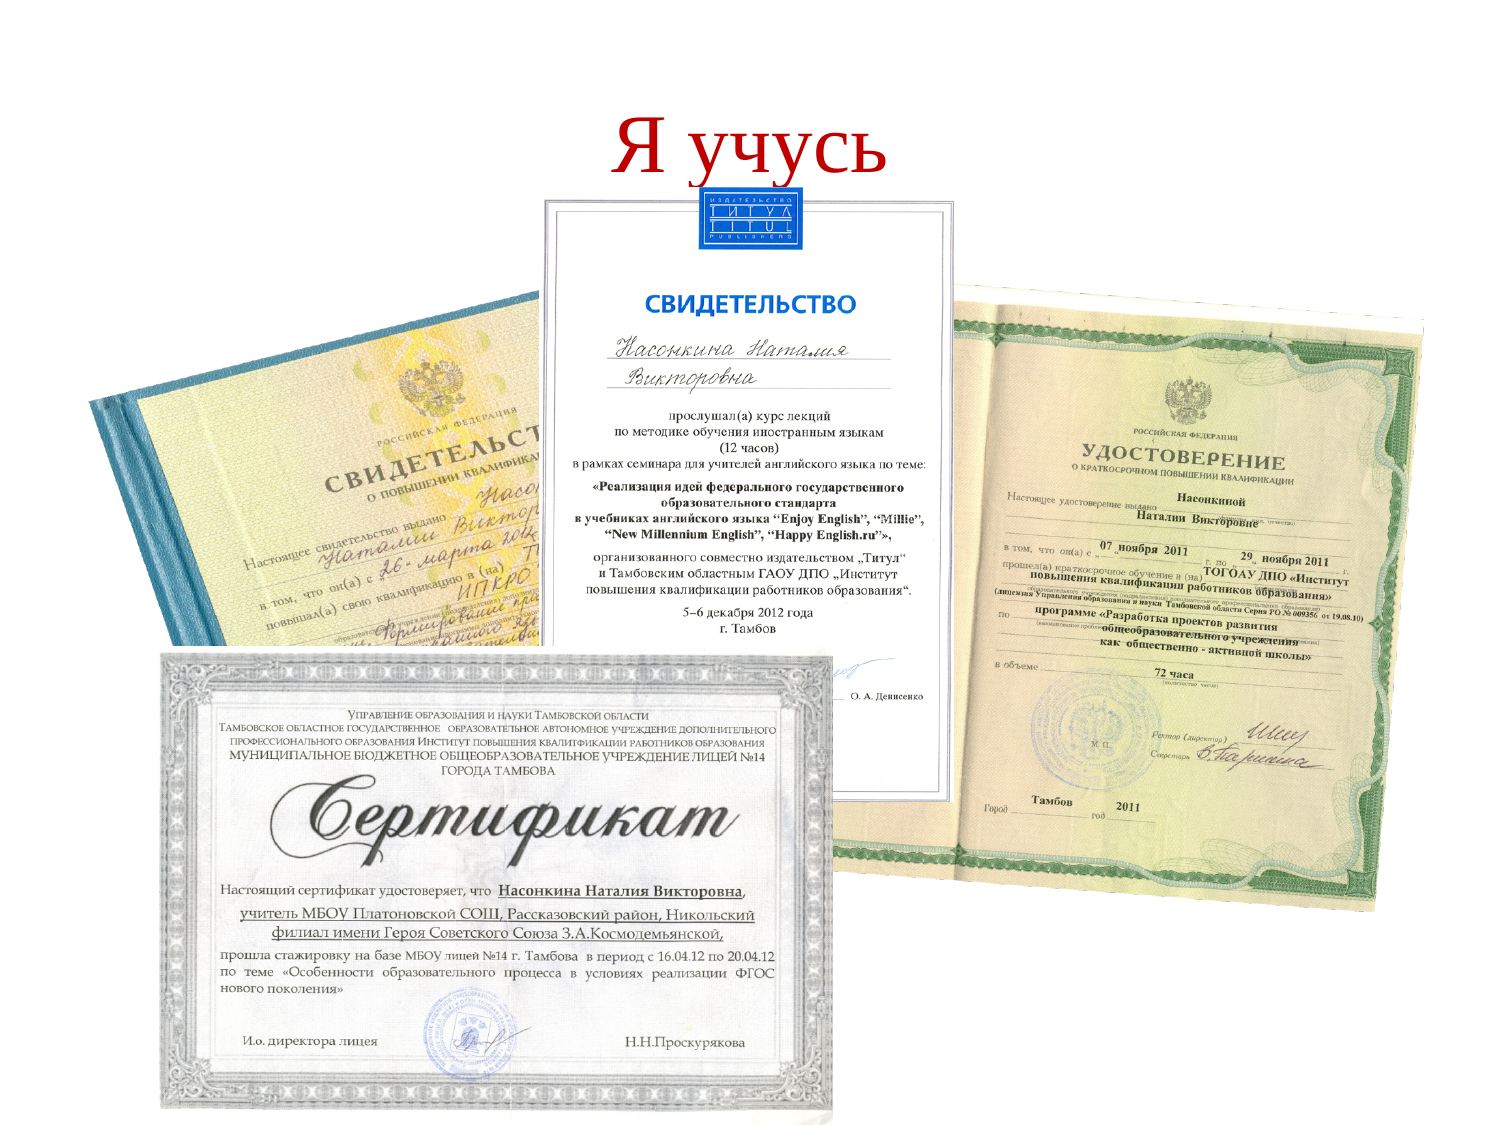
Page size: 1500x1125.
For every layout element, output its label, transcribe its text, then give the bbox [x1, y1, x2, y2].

title Я учусь [75, 45, 1426, 233]
picture [88, 187, 1424, 1125]
